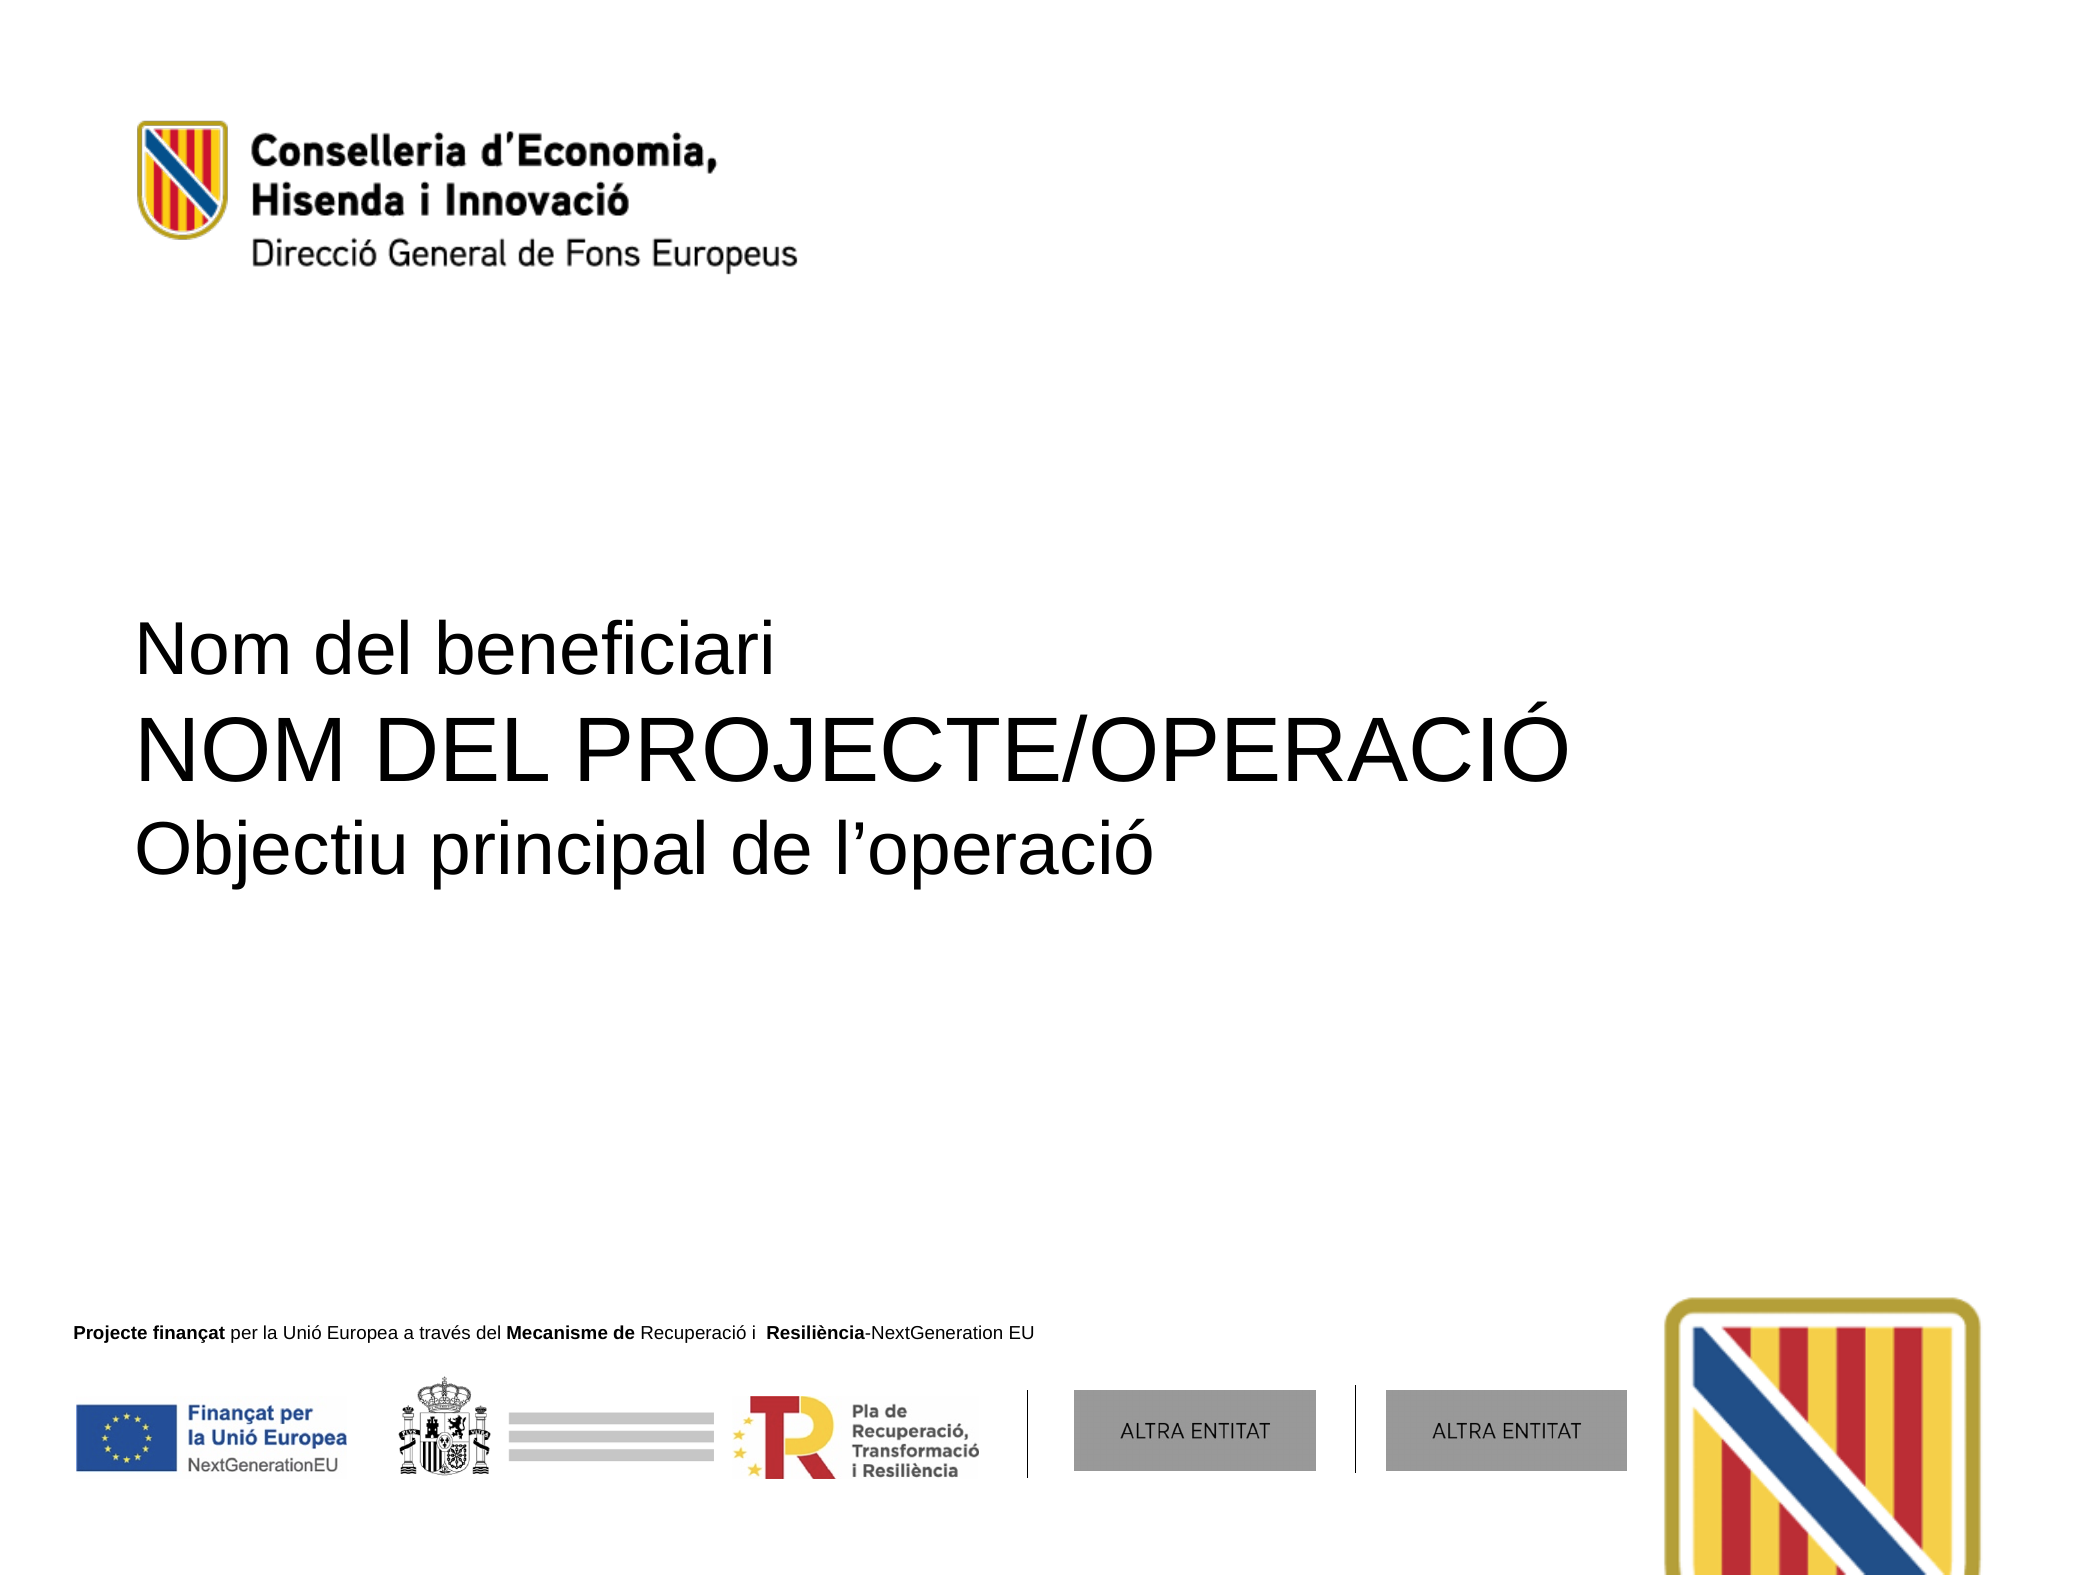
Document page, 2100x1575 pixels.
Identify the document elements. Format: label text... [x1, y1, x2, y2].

picture [1386, 1244, 2042, 1575]
text_box Projecte finançat per la Unió Europea a través del Mecanisme de Recuperació i Resiliència-NextGeneration EU [58, 1313, 1498, 1391]
picture [0, 0, 1012, 661]
picture [58, 1391, 1012, 1501]
picture [1074, 1390, 1316, 1471]
text_box Nom del beneficiari NOM DEL PROJECTE/OPERACIÓ Objectiu principal de l’operació [119, 591, 1806, 900]
